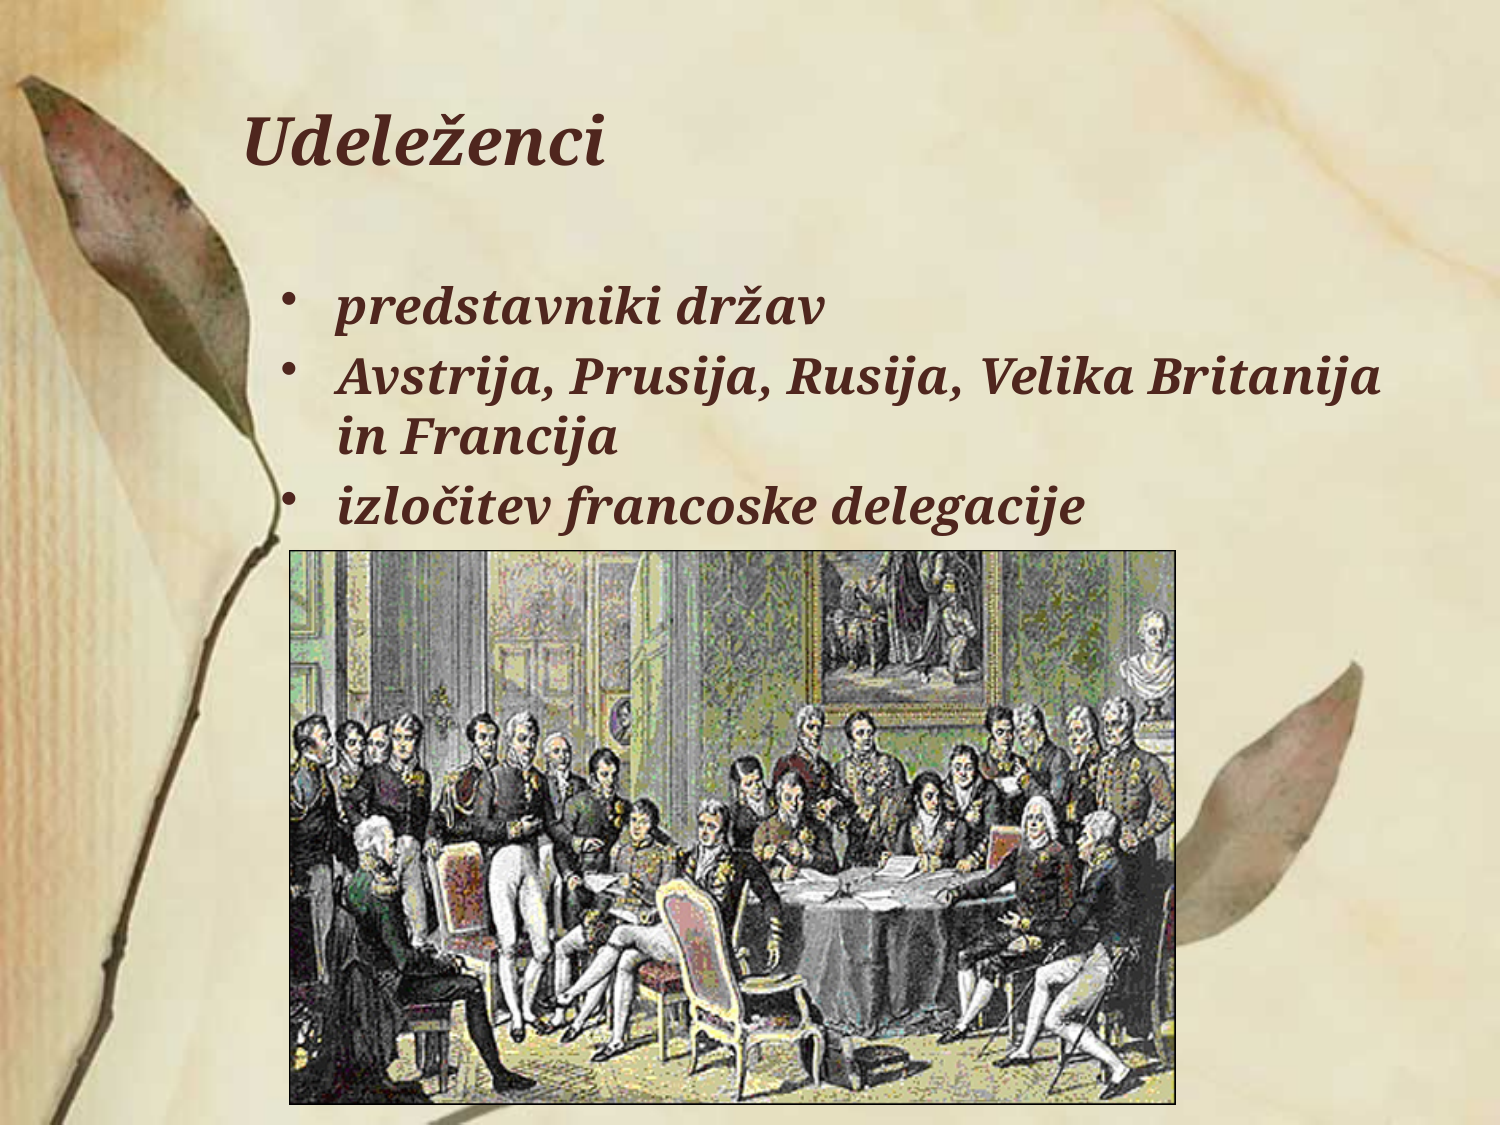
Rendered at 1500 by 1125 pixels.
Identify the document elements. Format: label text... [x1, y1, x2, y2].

list predstavniki držav Avstrija, Prusija, Rusija, Velika Britanija in Francija izločitev francoske delegacije [265, 267, 1425, 587]
picture [0, 0, 1500, 1125]
title Udeleženci [225, 45, 1425, 233]
